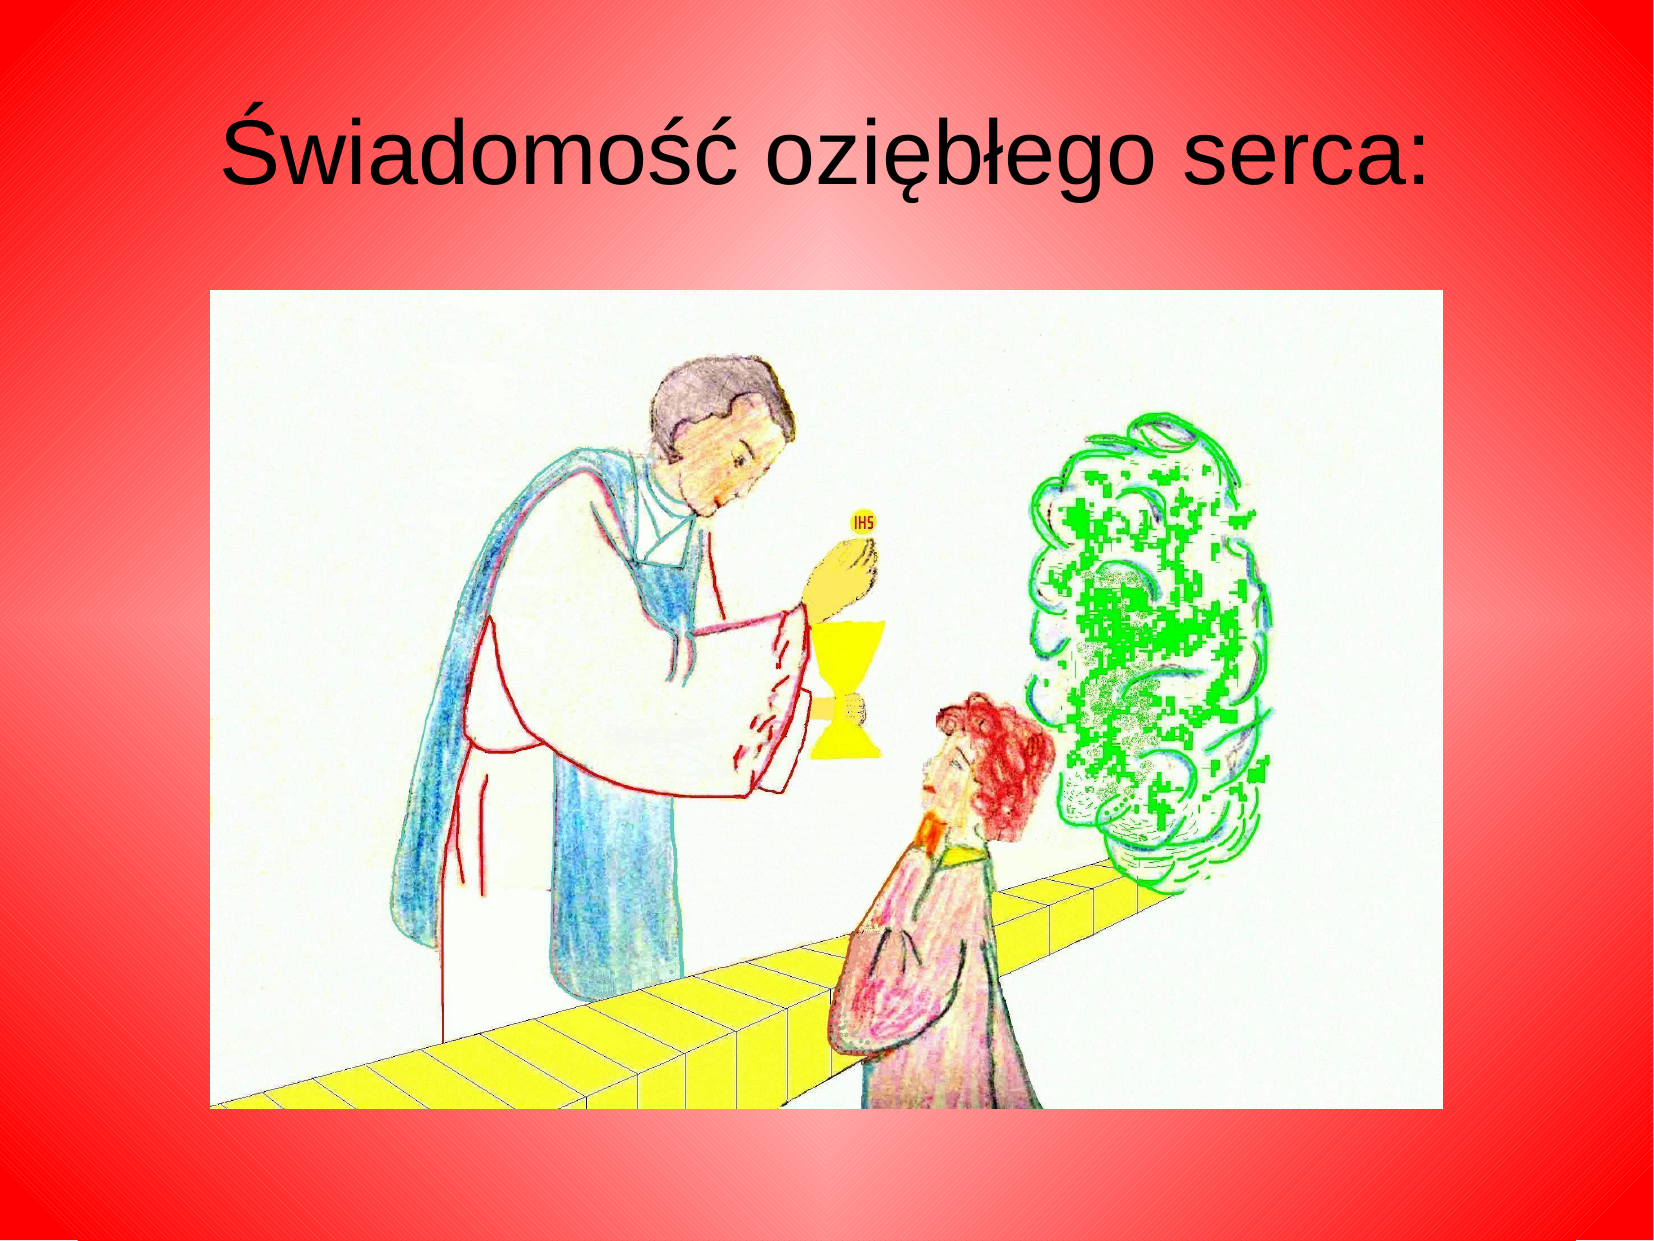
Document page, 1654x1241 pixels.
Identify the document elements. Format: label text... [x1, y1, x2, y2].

title Świadomość oziębłego serca: [82, 49, 1571, 257]
picture [210, 290, 1443, 1109]
